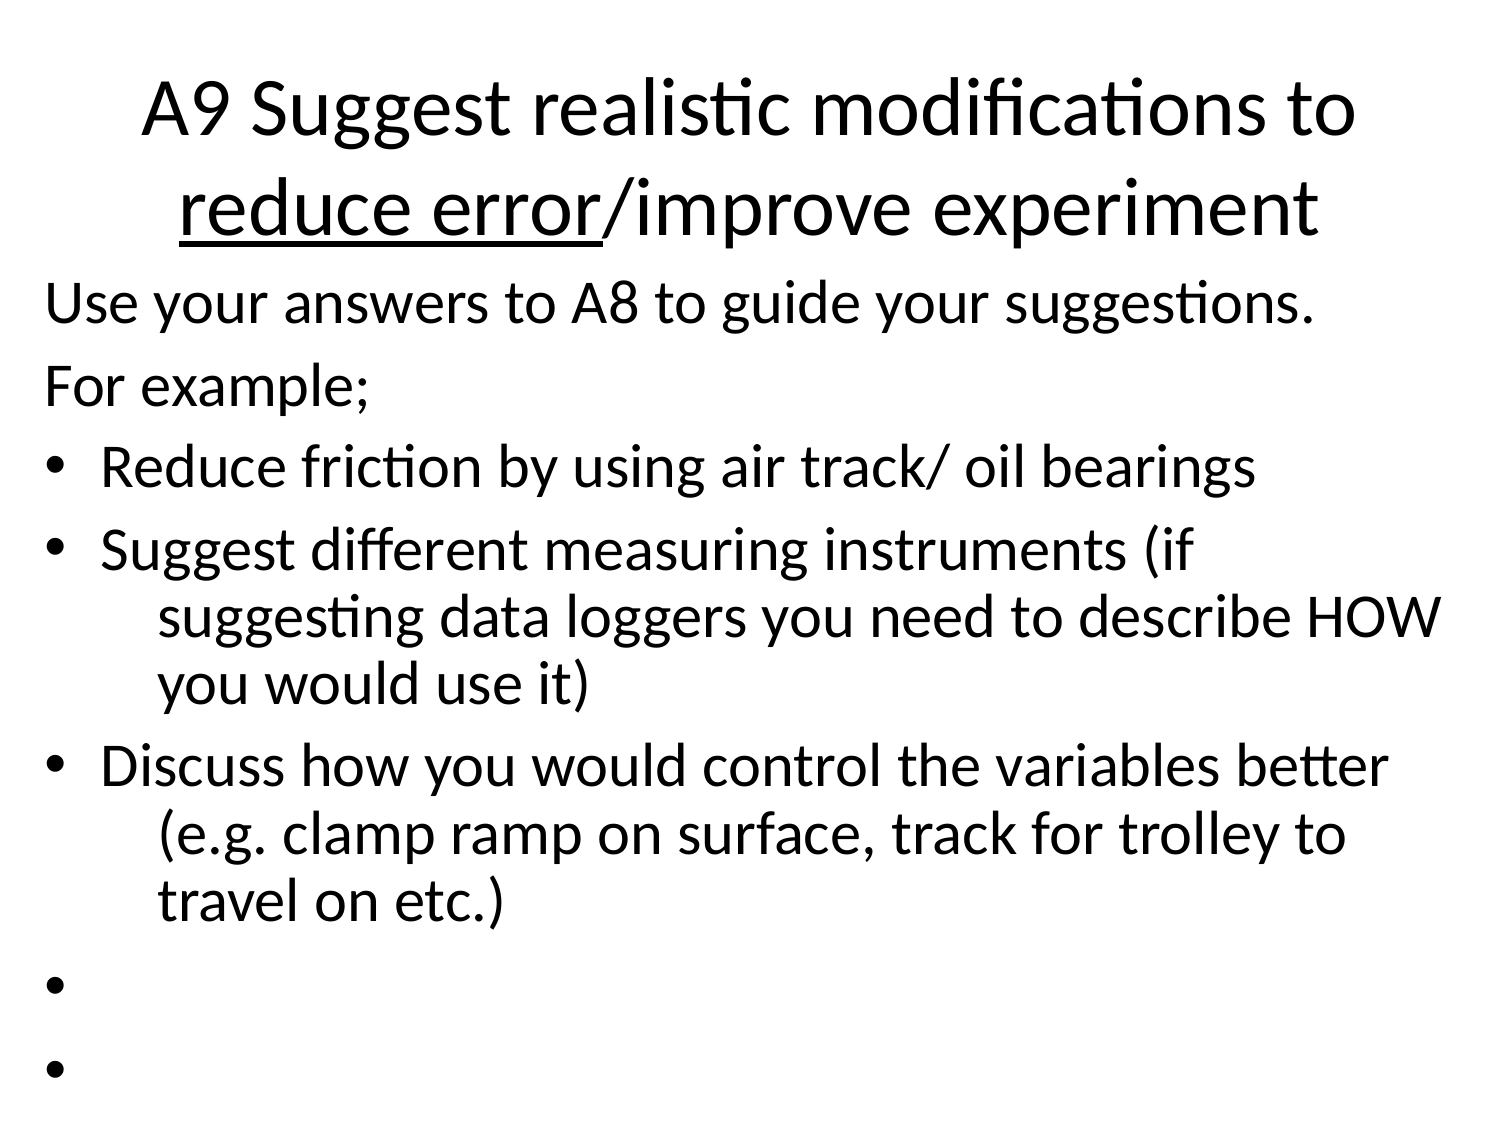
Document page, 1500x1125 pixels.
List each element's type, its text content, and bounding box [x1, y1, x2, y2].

title A9 Suggest realistic modifications to reduce error/improve experiment [75, 45, 1426, 233]
list Use your answers to A8 to guide your suggestions. For example; Reduce friction by using air track/ oil bearings Suggest different measuring instruments (if suggesting data loggers you need to describe HOW you would use it) Discuss how you would control the variables better (e.g. clamp ramp on surface, track for trolley to travel on etc.) [29, 262, 1471, 953]
